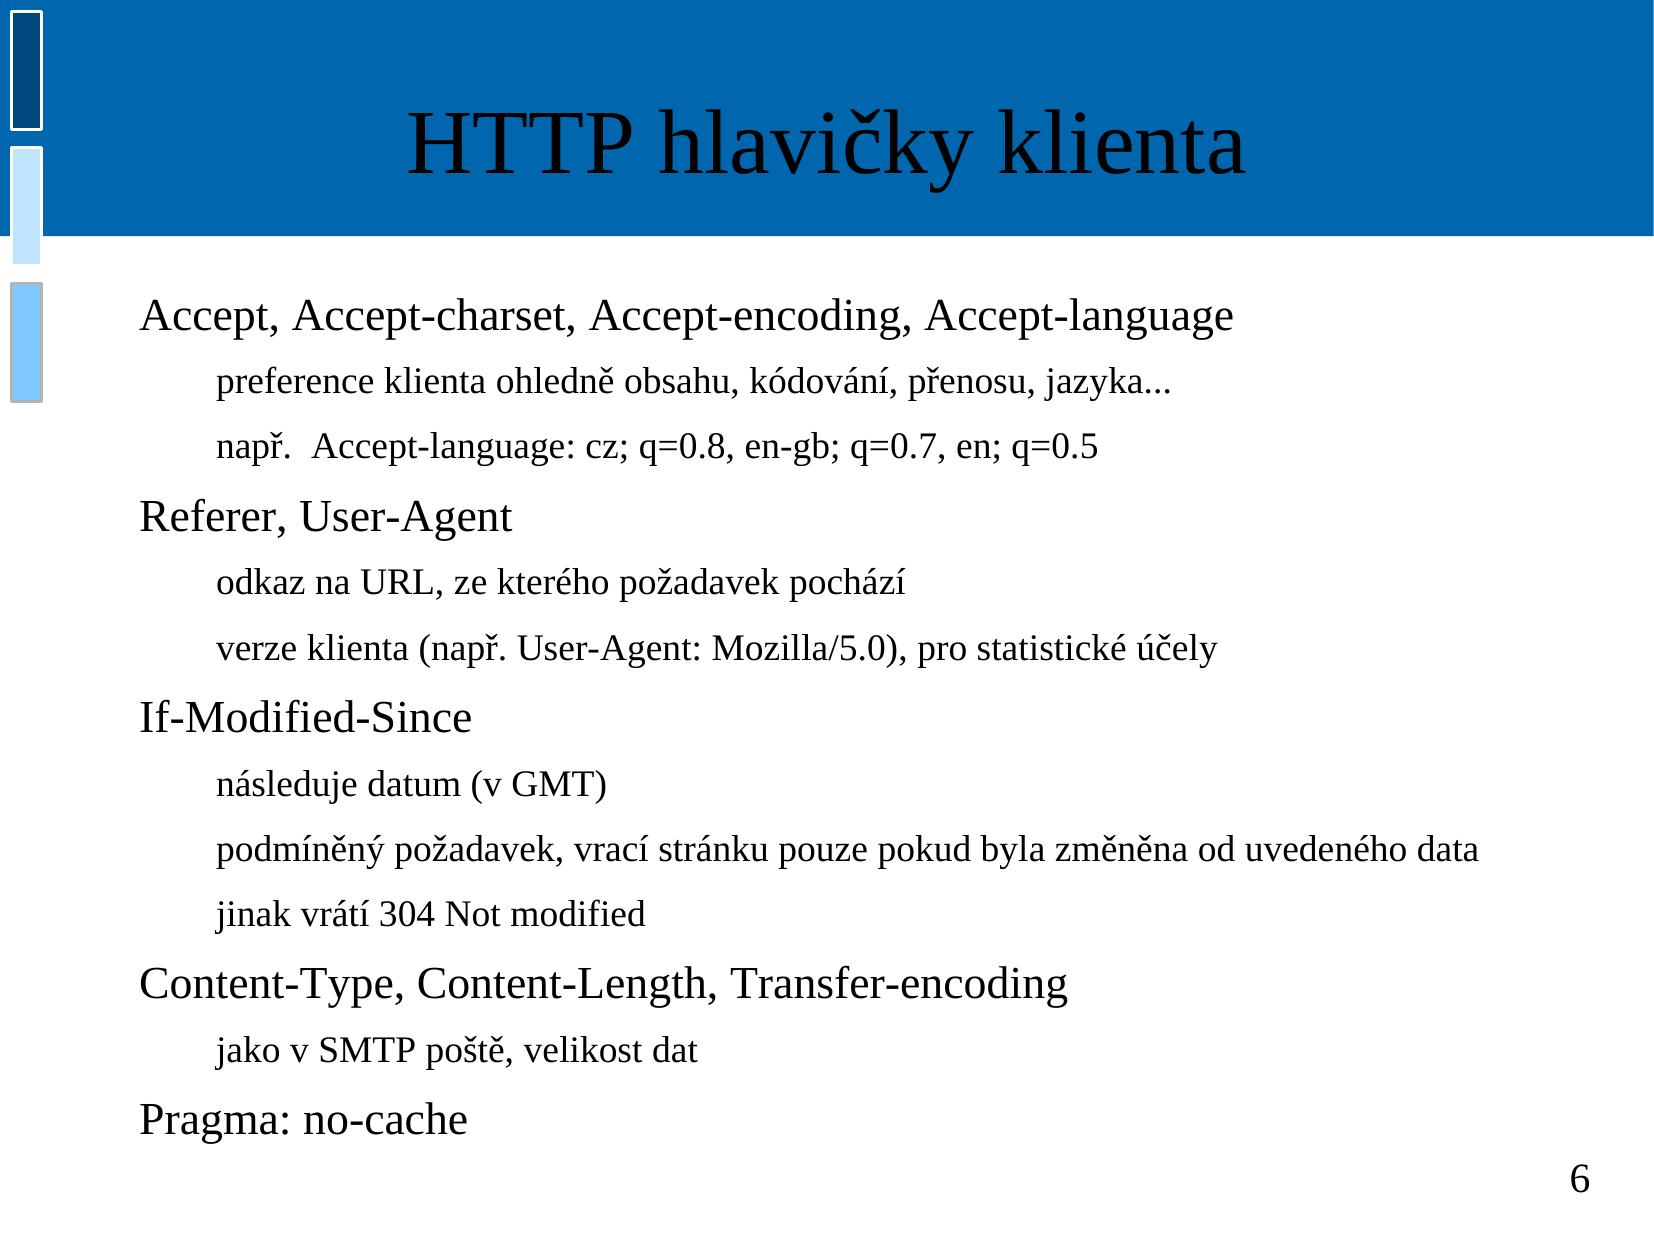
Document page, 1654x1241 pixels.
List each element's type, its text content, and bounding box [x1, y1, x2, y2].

title HTTP hlavičky klienta [121, 49, 1534, 237]
list Accept, Accept-charset, Accept-encoding, Accept-language preference klienta ohledně obsahu, kódování, přenosu, jazyka... např. Accept-language: cz; q=0.8, en-gb; q=0.7, en; q=0.5 Referer, User-Agent odkaz na URL, ze kterého požadavek pochází verze klienta (např. User-Agent: Mozilla/5.0), pro statistické účely If-Modified-Since následuje datum (v GMT) podmíněný požadavek, vrací stránku pouze pokud byla změněna od uvedeného data jinak vrátí 304 Not modified Content-Type, Content-Length, Transfer-encoding jako v SMTP poště, velikost dat Pragma: no-cache [121, 289, 1534, 1201]
